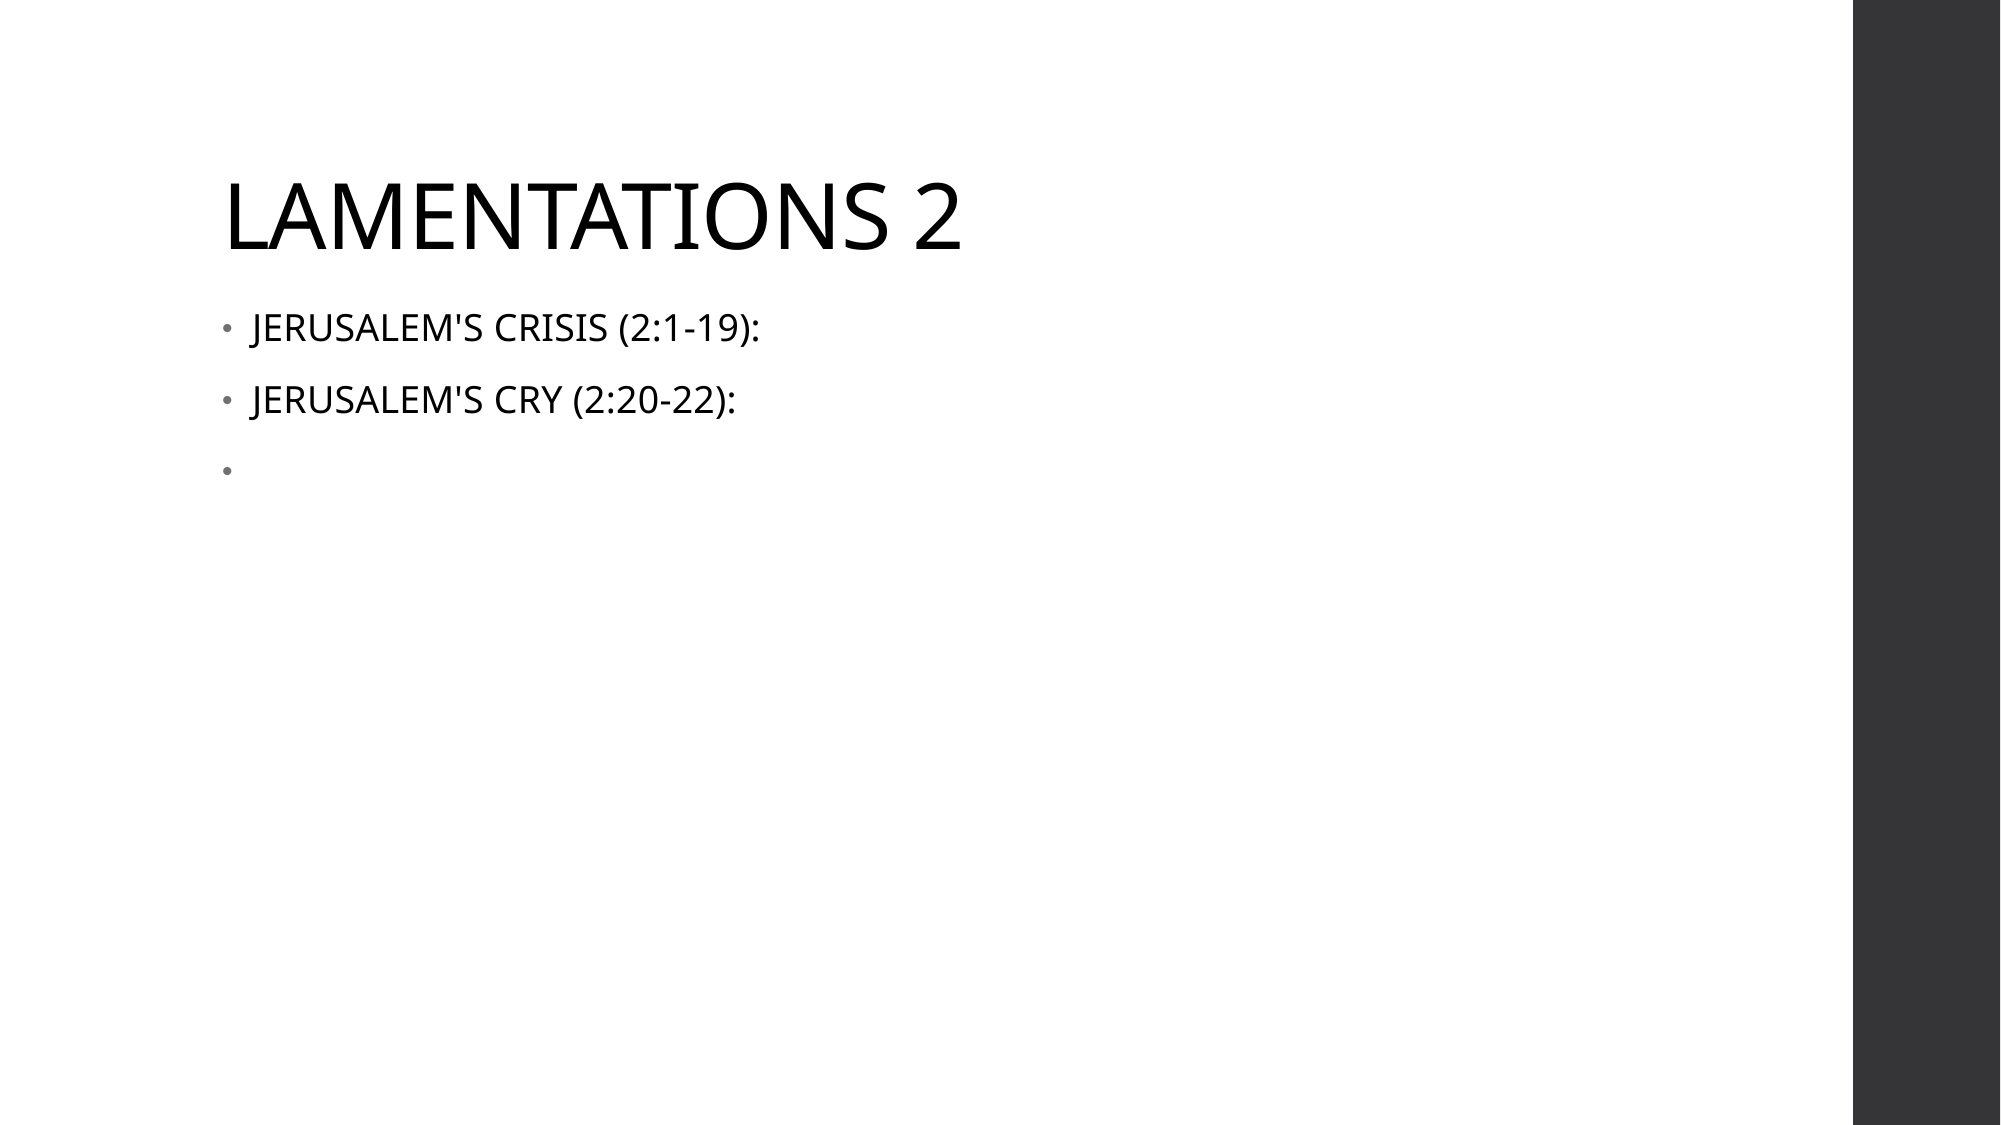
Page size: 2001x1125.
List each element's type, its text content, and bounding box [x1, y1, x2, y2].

list JERUSALEM'S CRISIS (2:1-19): JERUSALEM'S CRY (2:20-22): [206, 299, 1617, 1014]
title LAMENTATIONS 2 [206, 60, 1797, 278]
